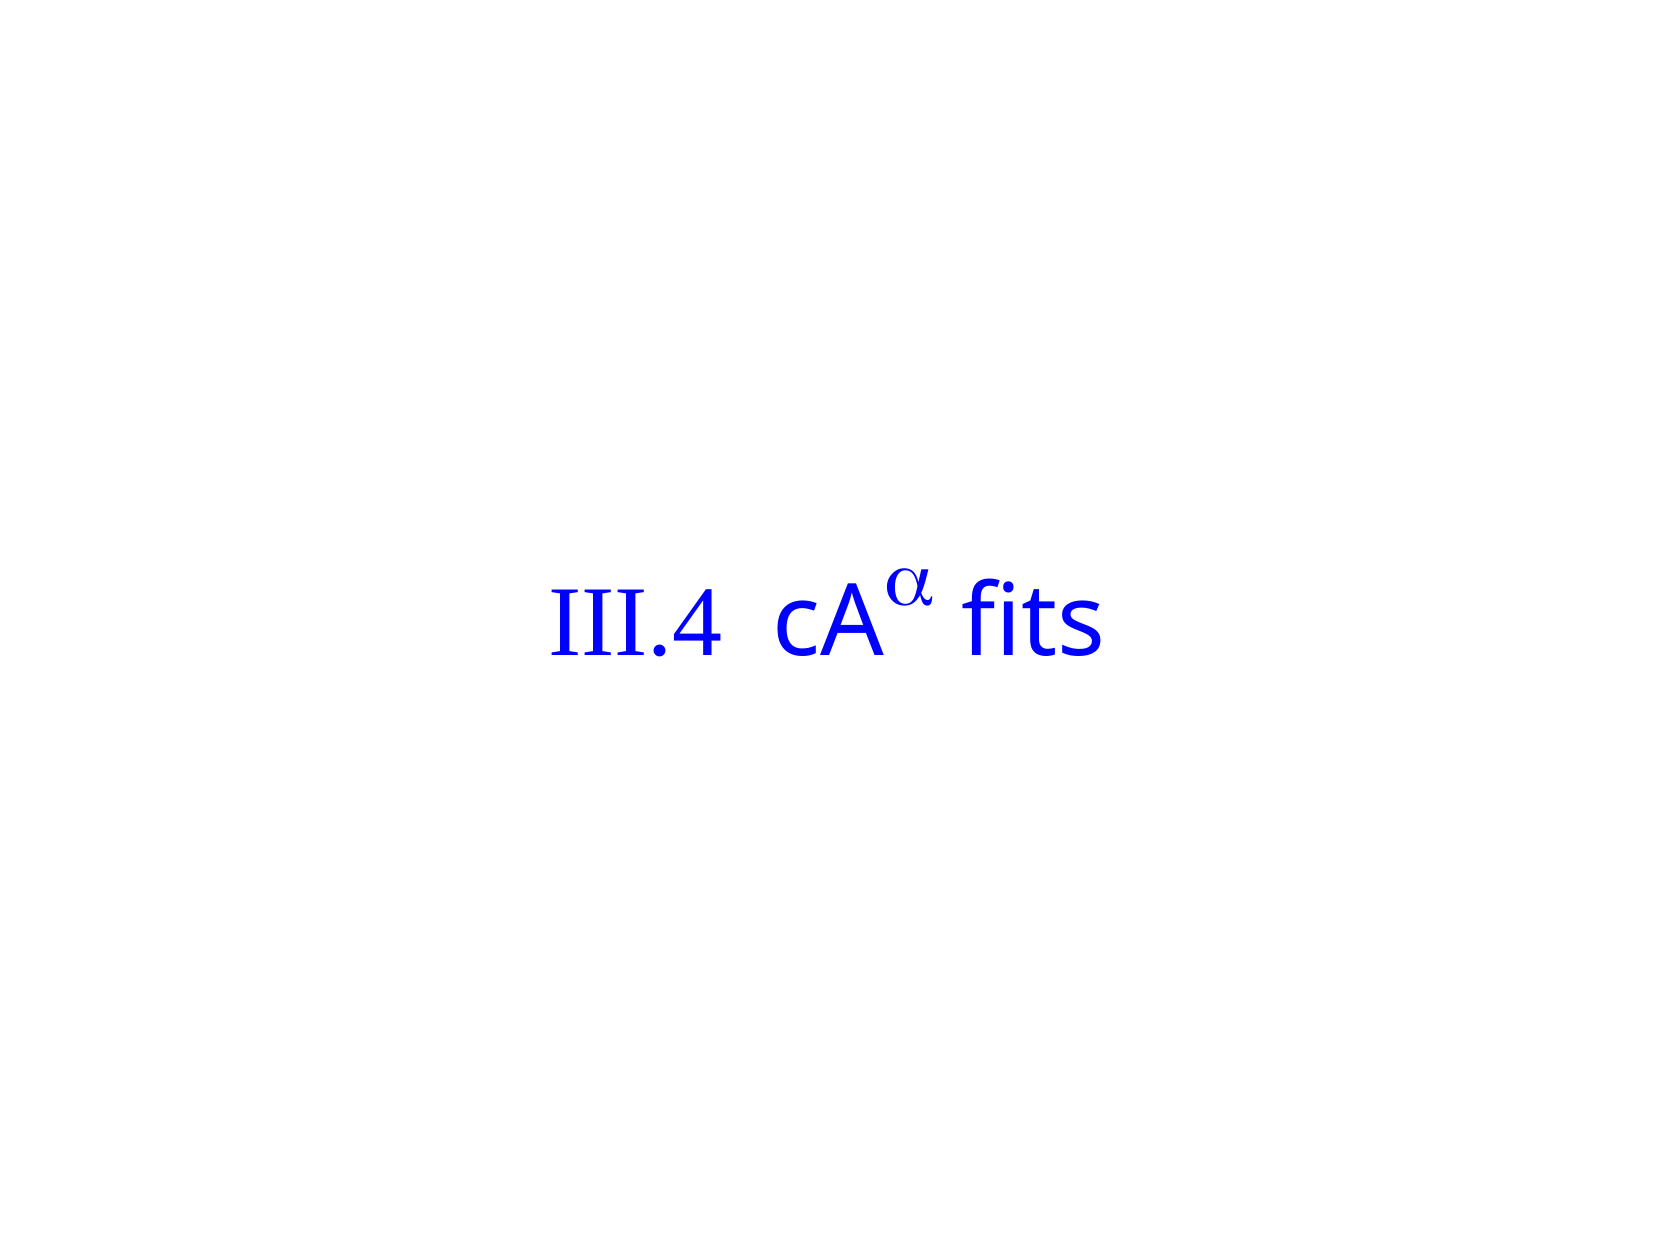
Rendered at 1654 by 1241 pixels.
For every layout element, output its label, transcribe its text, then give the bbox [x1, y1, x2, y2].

text_box III.4 cAa fits [53, 548, 1600, 709]
